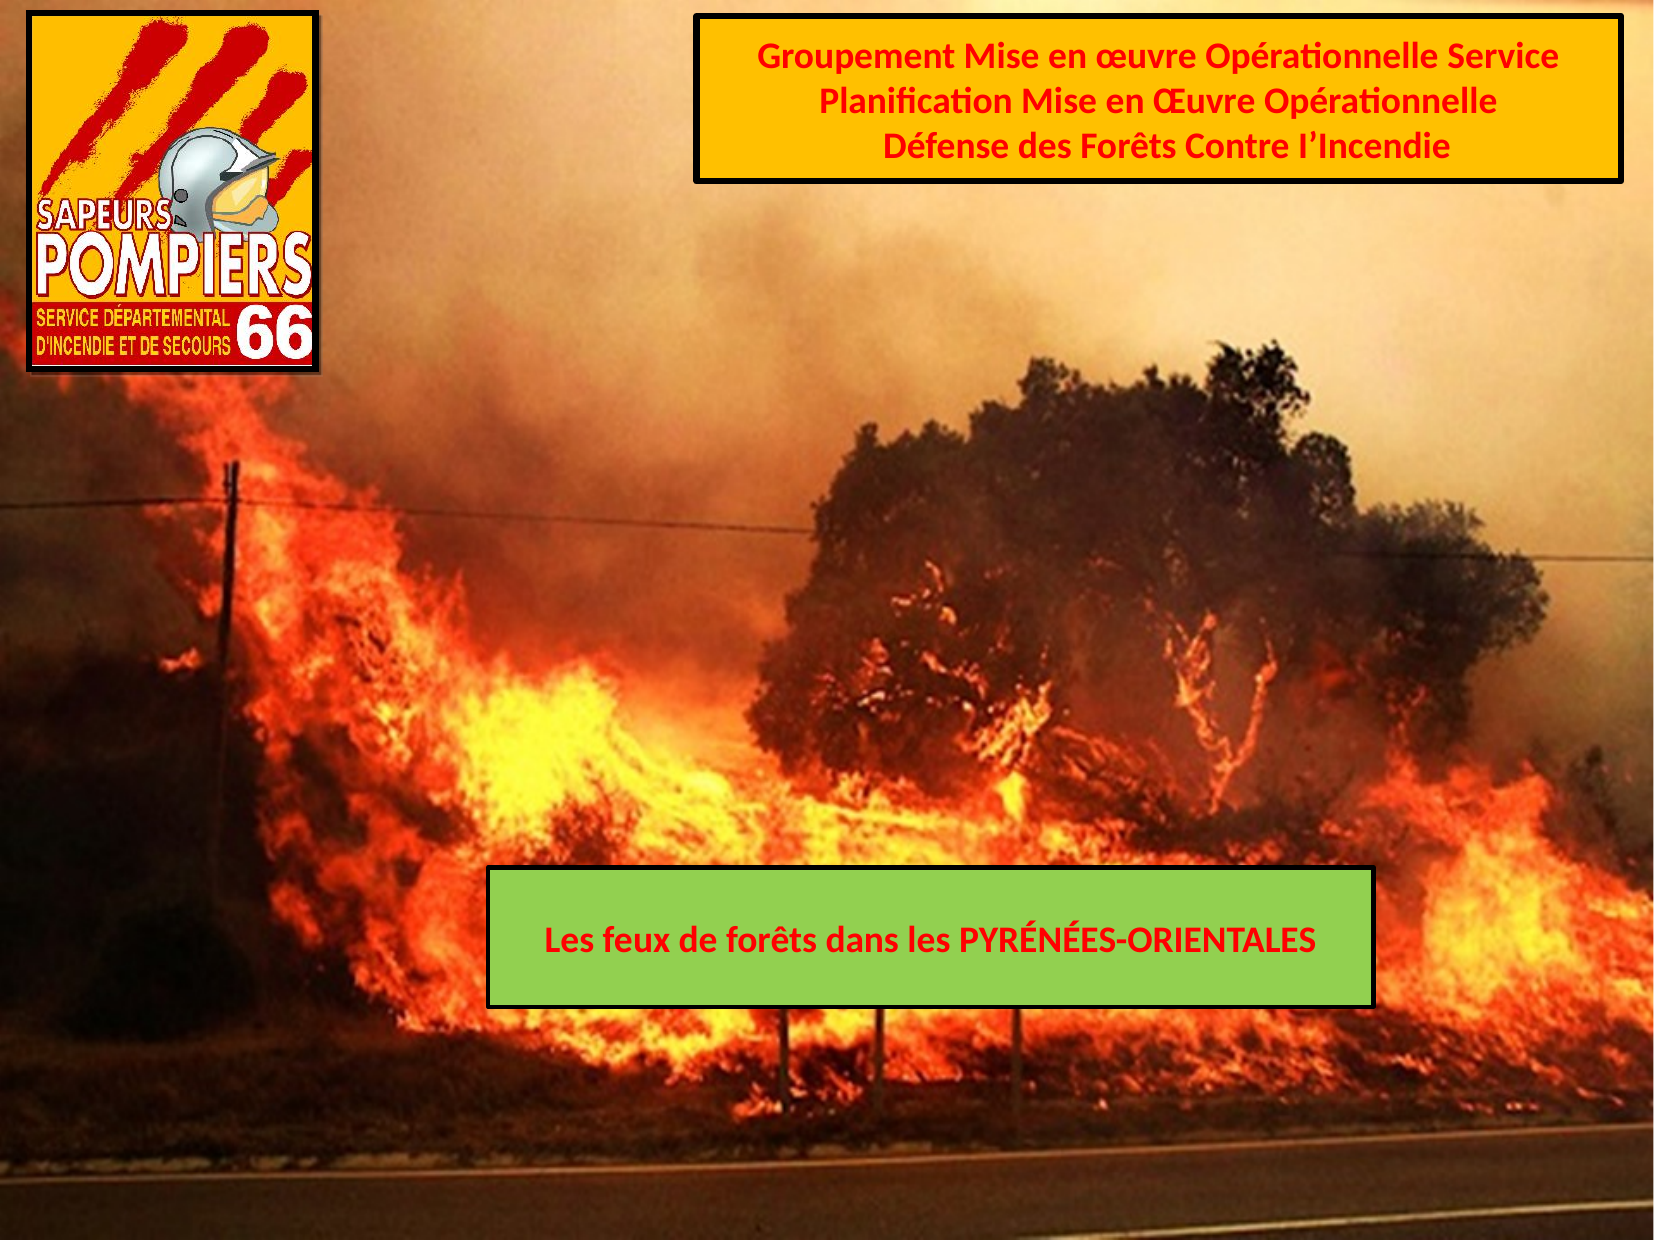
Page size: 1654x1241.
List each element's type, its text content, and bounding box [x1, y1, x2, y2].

text_box Groupement Mise en œuvre Opérationnelle Service Planification Mise en Œuvre Opérationnelle Défense des Forêts Contre I’Incendie [696, 16, 1622, 182]
picture [0, 0, 1654, 1240]
text_box Les feux de forêts dans les PYRÉNÉES-ORIENTALES [488, 867, 1374, 1007]
